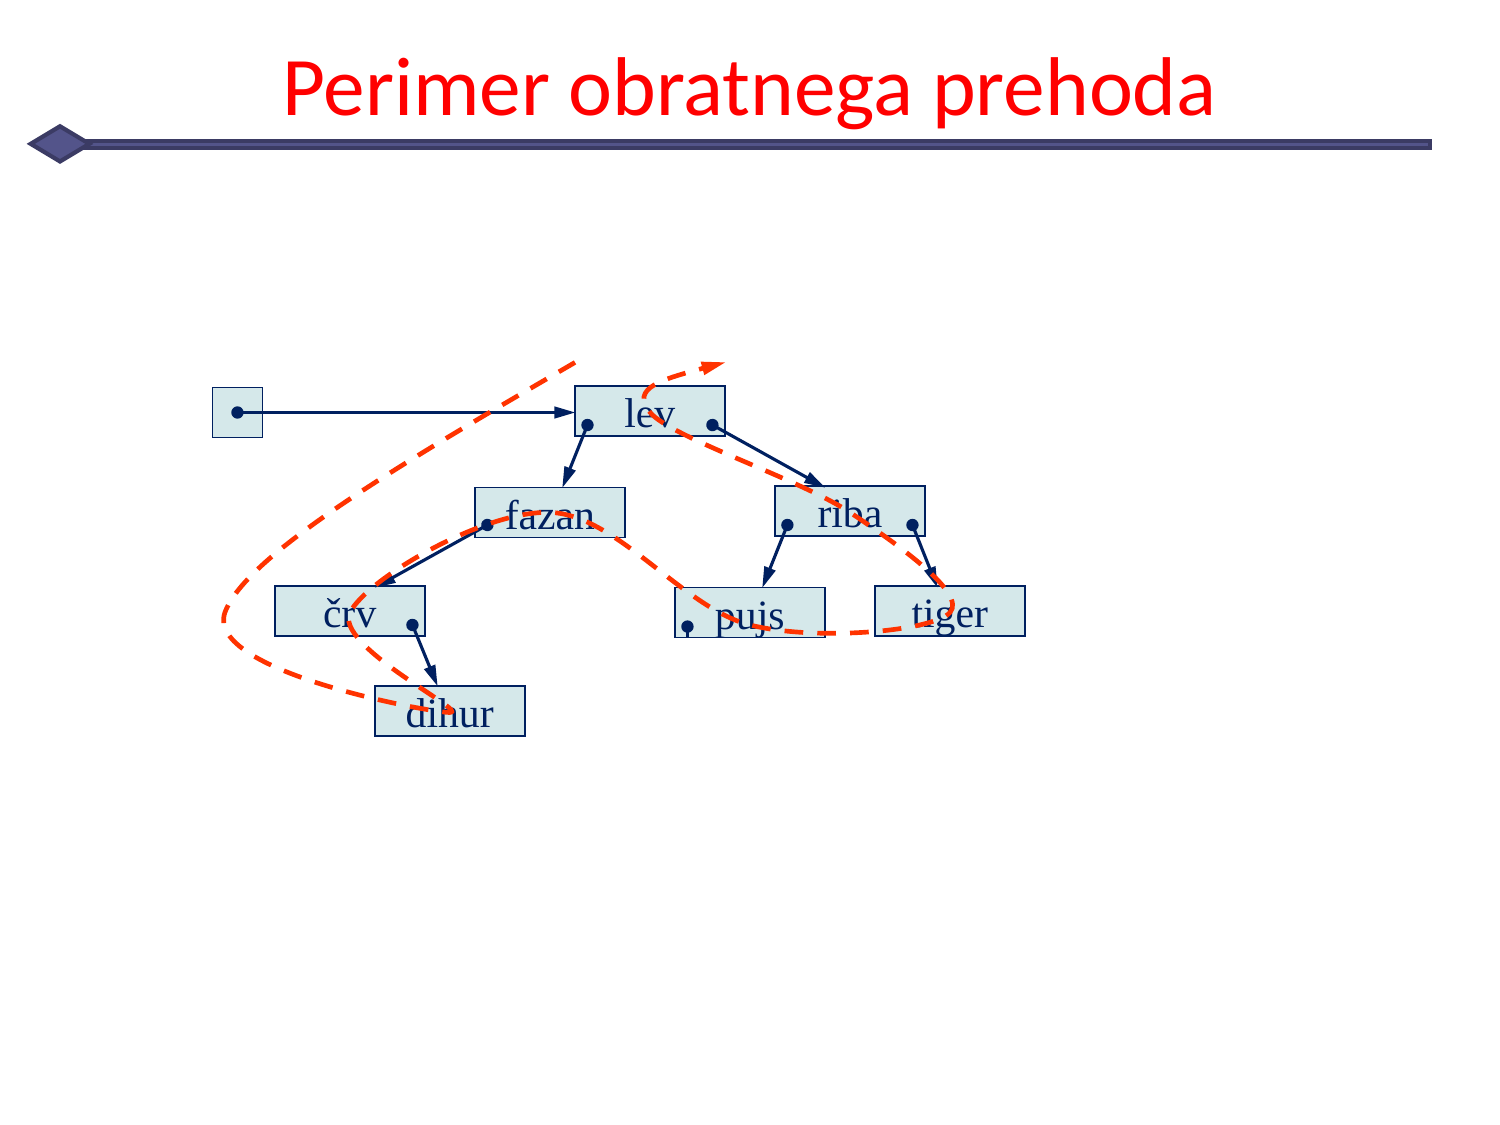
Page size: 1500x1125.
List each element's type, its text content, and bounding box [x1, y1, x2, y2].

text_box črv [274, 585, 426, 637]
text_box riba [774, 485, 926, 537]
text_box lev [574, 385, 726, 437]
title Perimer obratnega prehoda [75, 23, 1426, 141]
text_box pujs [720, 617, 729, 628]
text_box [212, 387, 263, 438]
text_box pujs [674, 587, 826, 638]
text_box dihur [374, 685, 526, 737]
text_box tiger [874, 585, 1026, 637]
text_box fazan [474, 487, 626, 538]
text_box pujs [720, 623, 760, 638]
